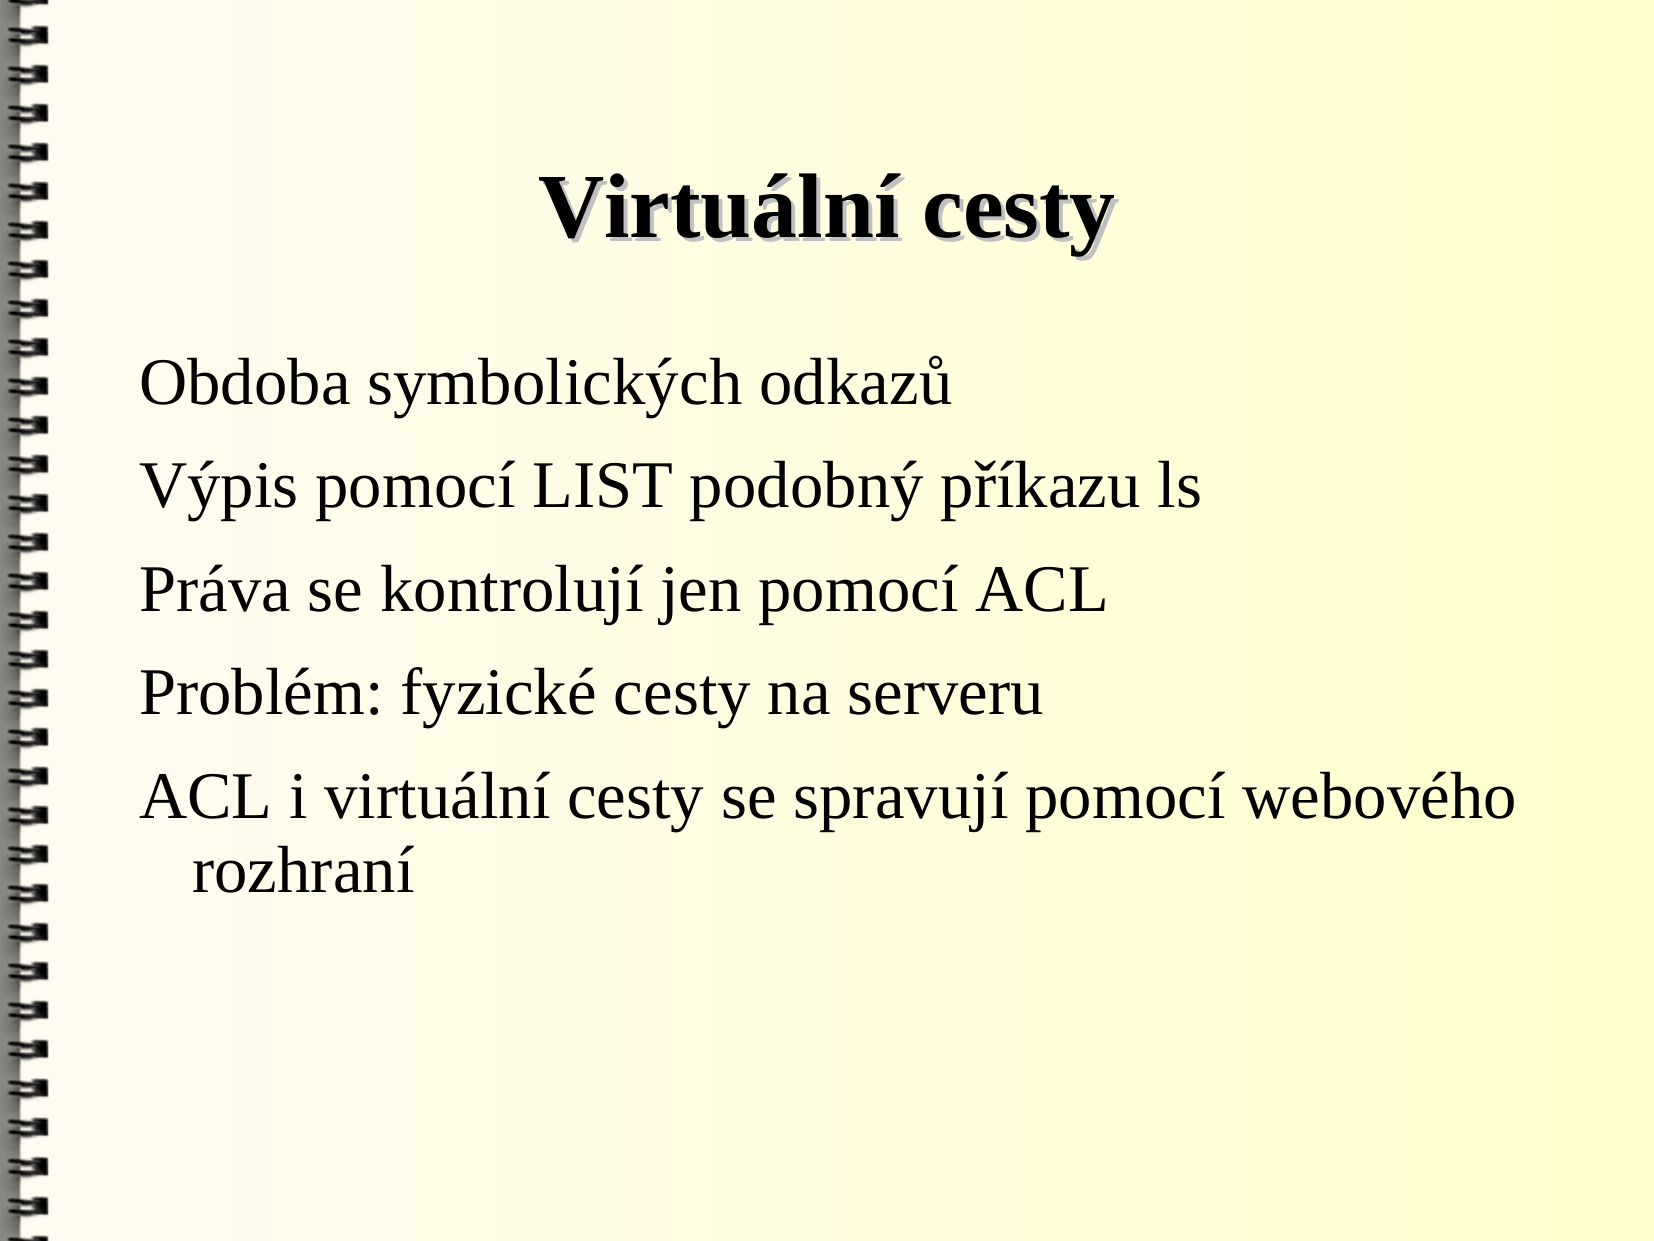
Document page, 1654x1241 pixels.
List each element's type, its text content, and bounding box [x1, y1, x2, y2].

picture [0, 0, 1654, 1241]
title Virtuální cesty [121, 102, 1534, 311]
list Obdoba symbolických odkazů Výpis pomocí LIST podobný příkazu ls Práva se kontrolují jen pomocí ACL Problém: fyzické cesty na serveru ACL i virtuální cesty se spravují pomocí webového rozhraní [121, 344, 1534, 1127]
